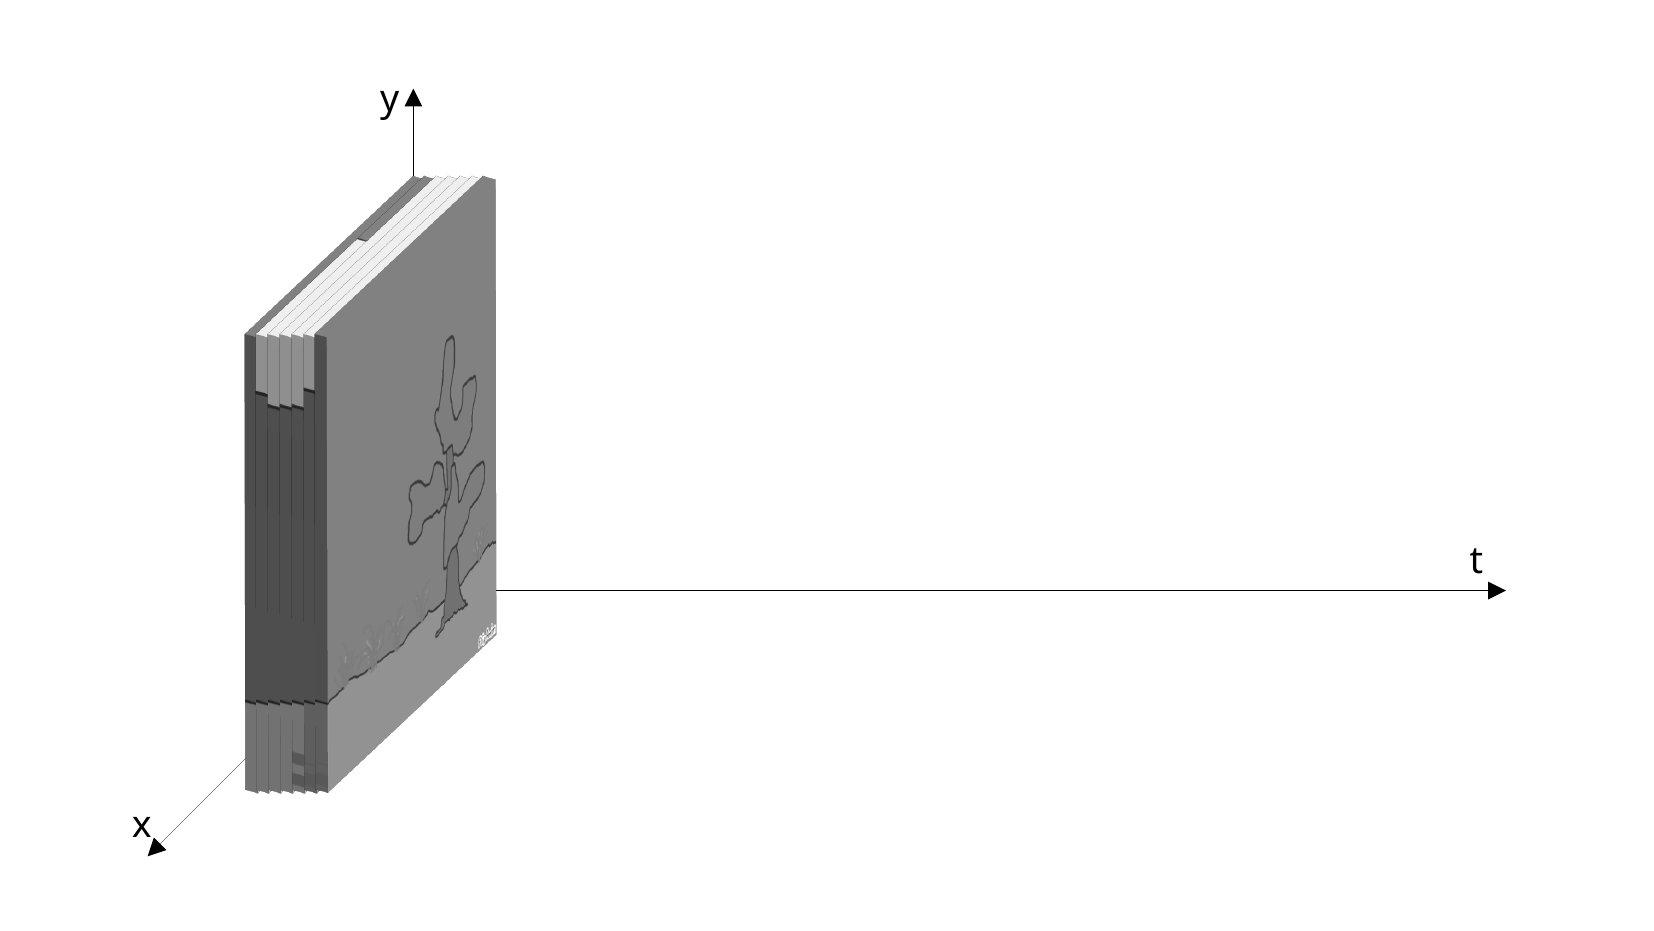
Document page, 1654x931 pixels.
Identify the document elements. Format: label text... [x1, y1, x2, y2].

text_box t [1446, 527, 1506, 591]
text_box x [112, 791, 172, 855]
text_box y [360, 64, 420, 129]
